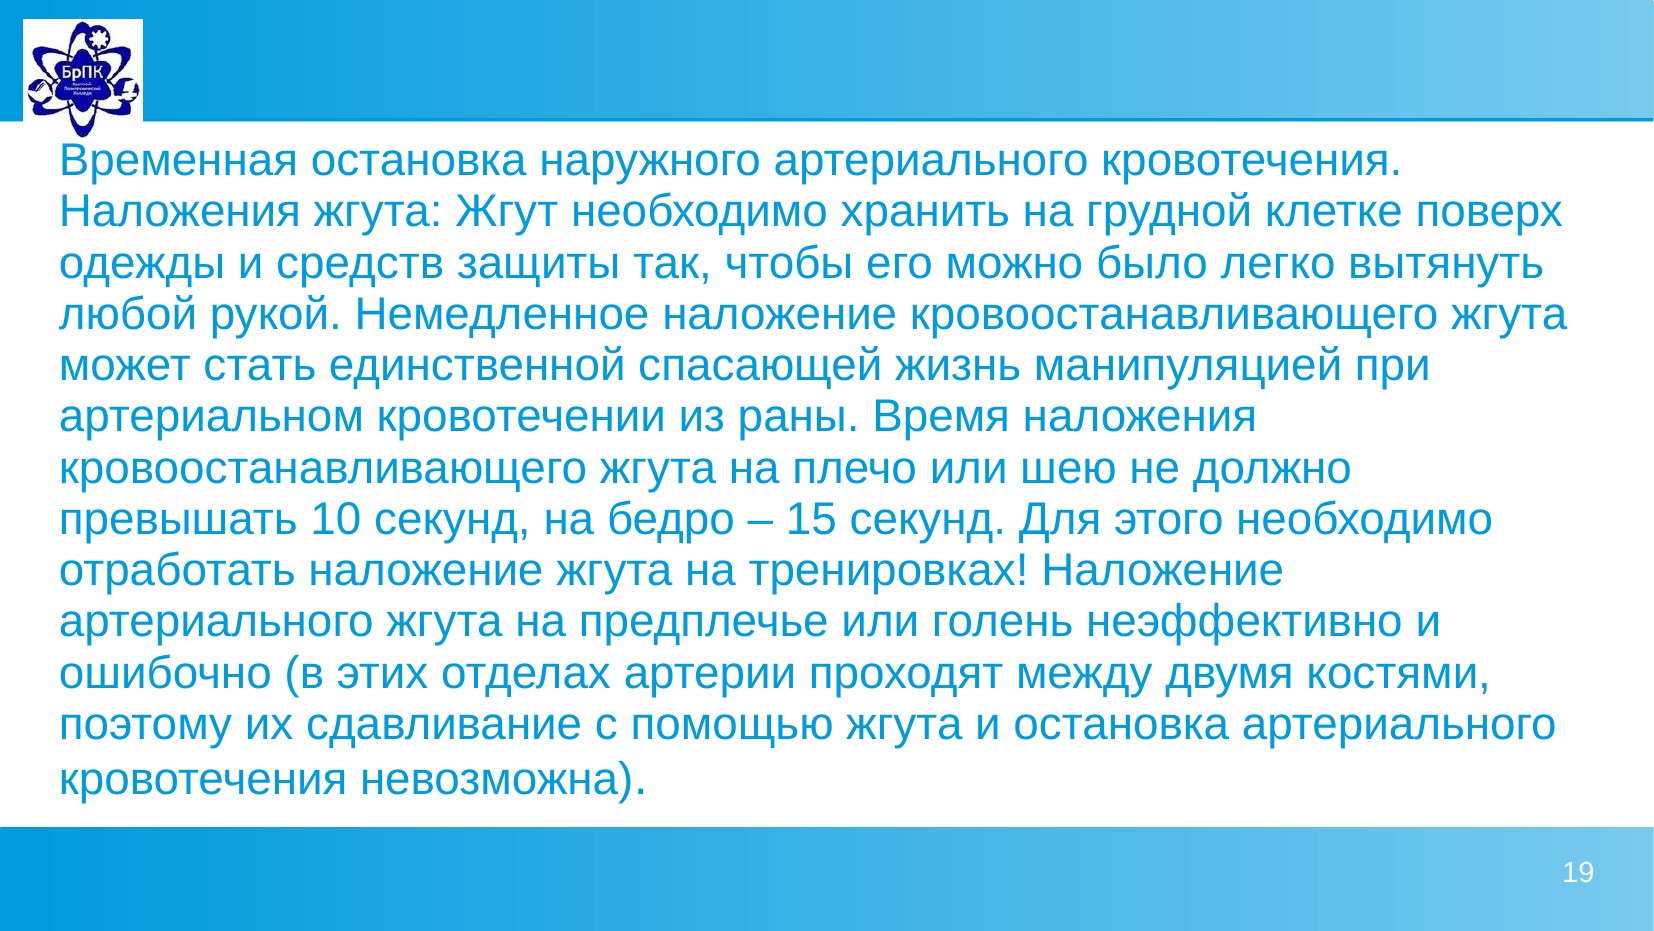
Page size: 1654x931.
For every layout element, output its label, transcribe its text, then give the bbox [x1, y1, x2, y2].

list Временная остановка наружного артериального кровотечения. Наложения жгута: Жгут необходимо хранить на грудной клетке поверх одежды и средств защиты так, чтобы его можно было легко вытянуть любой рукой. Немедленное наложение кровоостанавливающего жгута может стать единственной спасающей жизнь манипуляцией при артериальном кровотечении из раны. Время наложения кровоостанавливающего жгута на плечо или шею не должно превышать 10 секунд, на бедро – 15 секунд. Для этого необходимо отработать наложение жгута на тренировках! Наложение артериального жгута на предплечье или голень неэффективно и ошибочно (в этих отделах артерии проходят между двумя костями, поэтому их сдавливание с помощью жгута и остановка артериального кровотечения невозможна). [59, 134, 1595, 725]
picture [23, 20, 143, 139]
